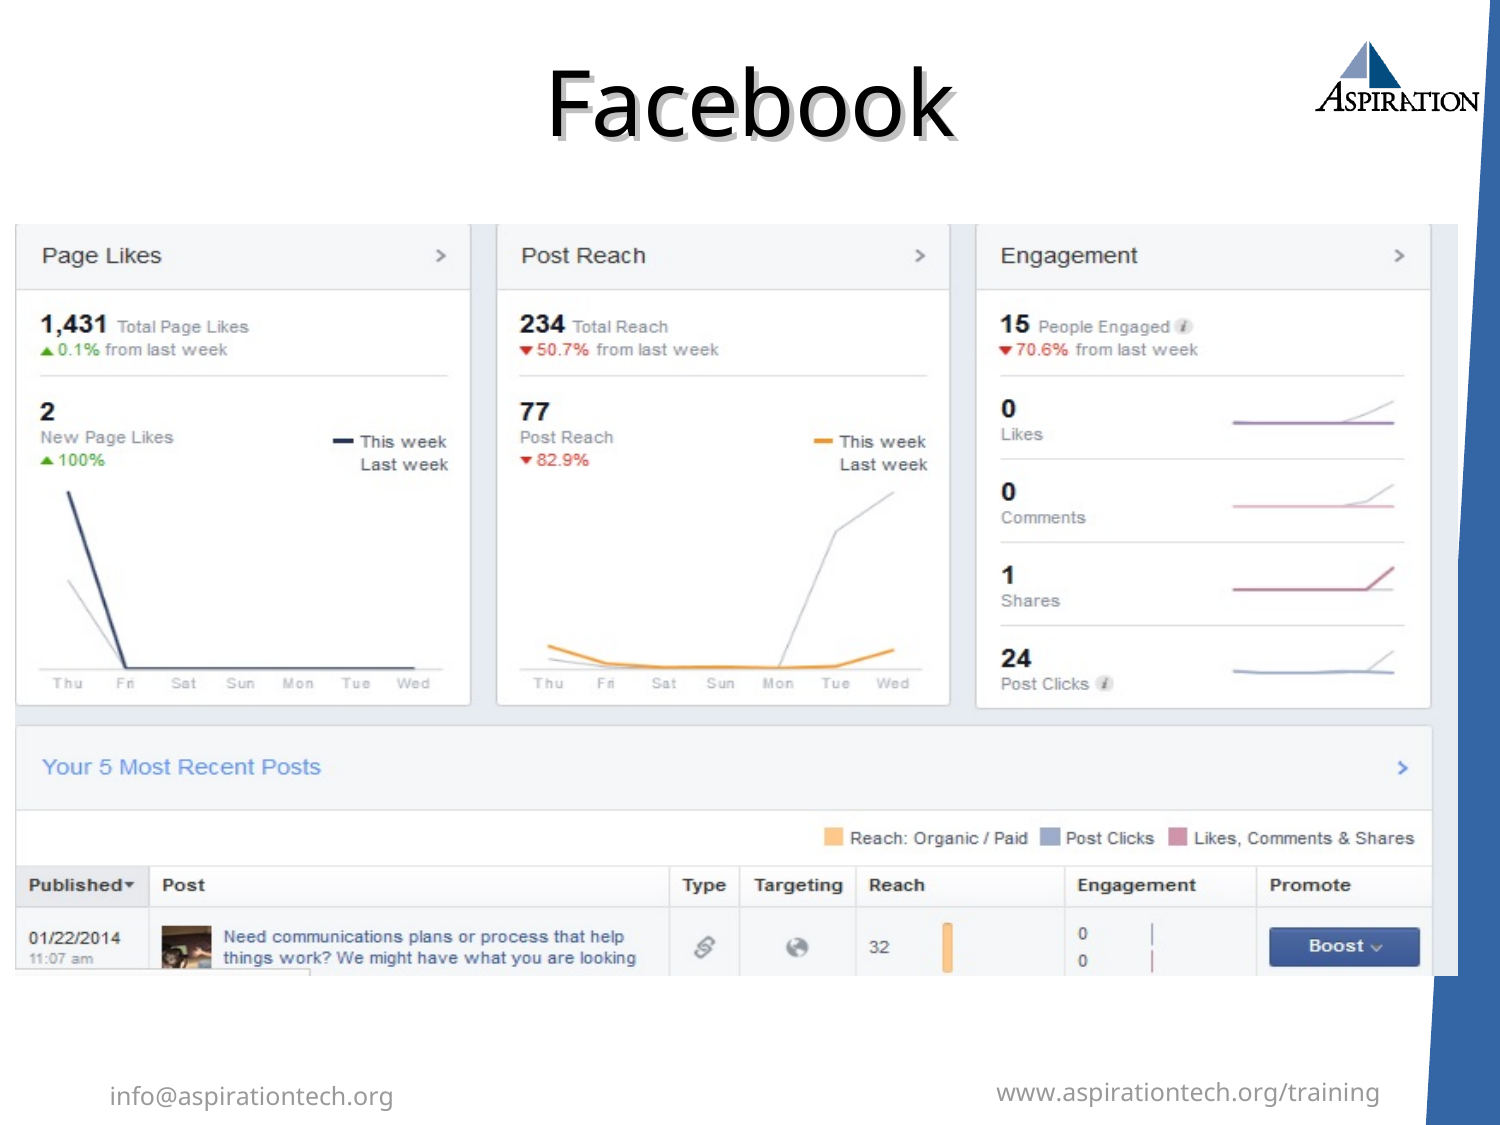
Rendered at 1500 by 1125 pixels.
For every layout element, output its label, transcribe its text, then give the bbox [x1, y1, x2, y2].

picture [15, 224, 1458, 976]
title Facebook [49, 37, 1450, 163]
picture [1450, 41, 1480, 120]
